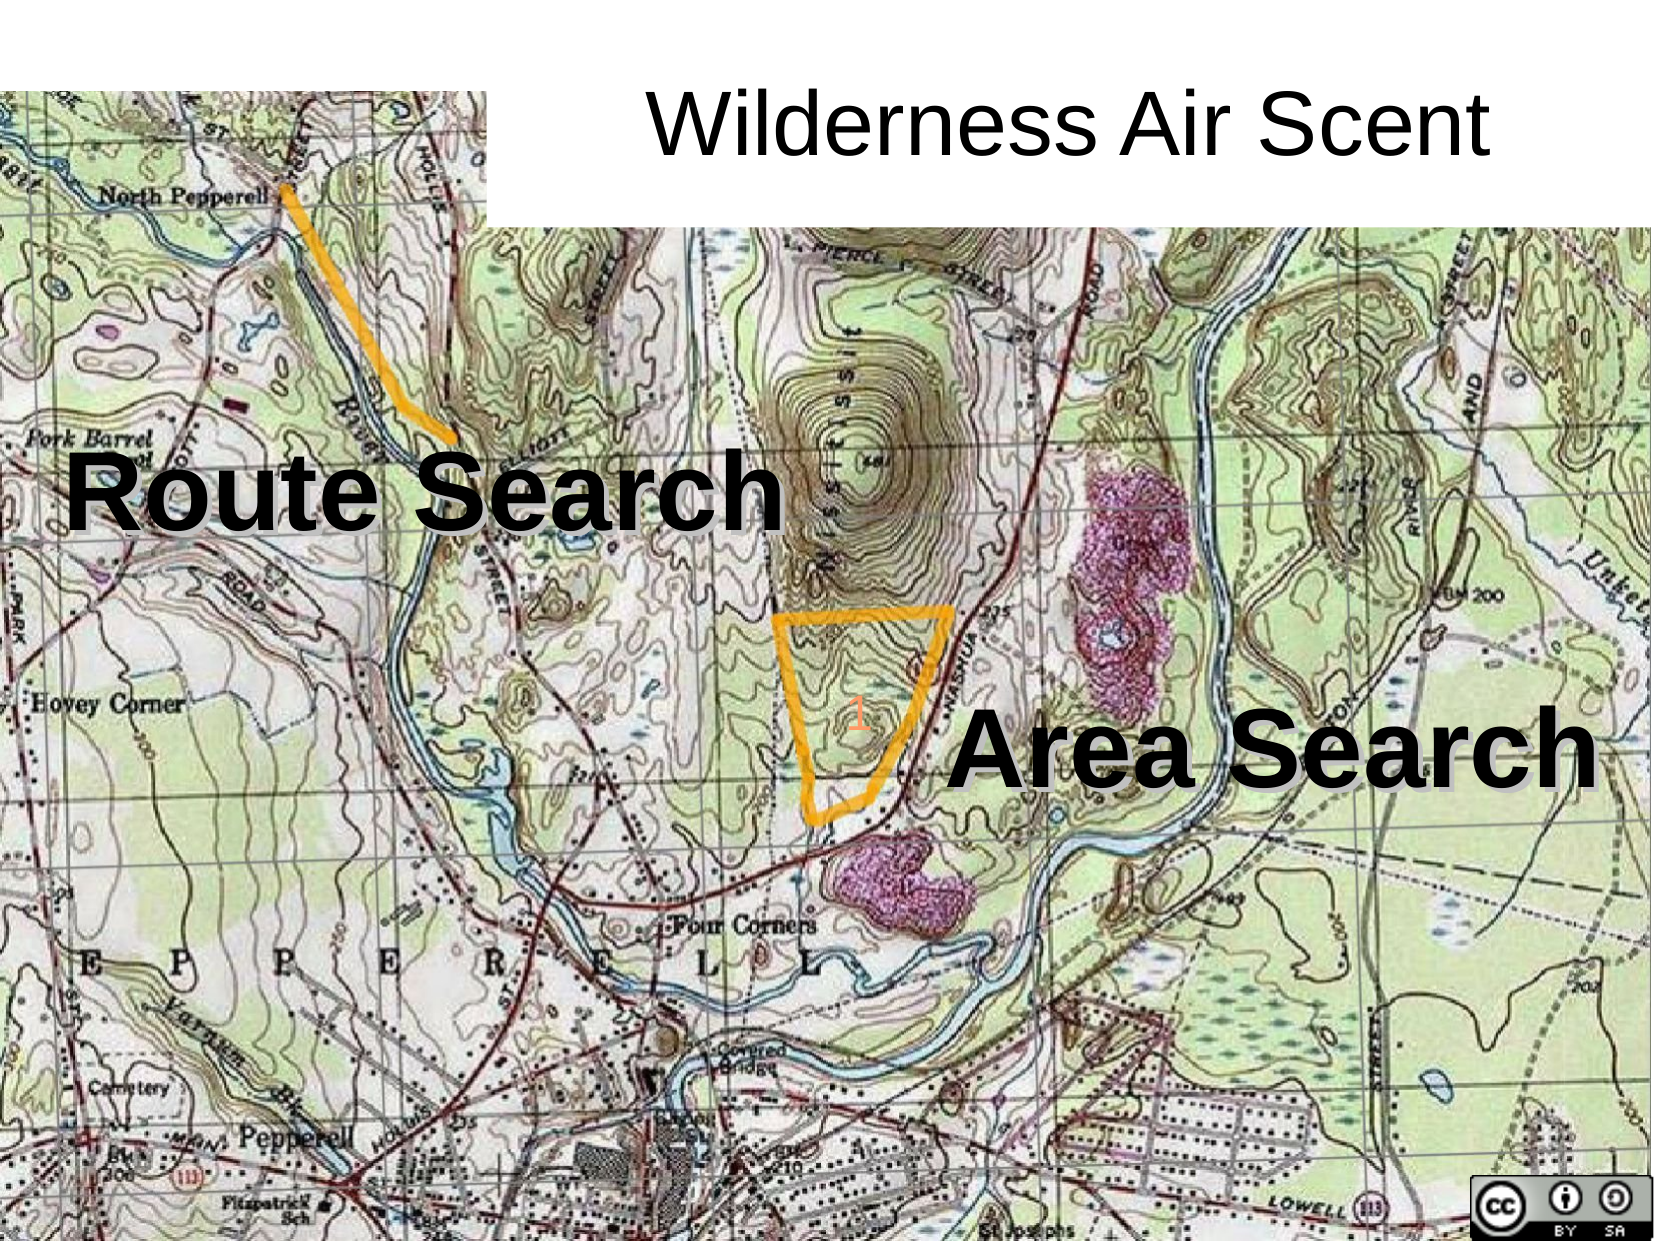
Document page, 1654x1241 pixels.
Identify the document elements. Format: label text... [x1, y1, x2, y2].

text_box Area Search [930, 678, 1617, 819]
text_box 1 [830, 678, 889, 749]
text_box Route Search [47, 420, 803, 562]
picture [0, 91, 1654, 1241]
title Wilderness Air Scent [486, 20, 1652, 228]
